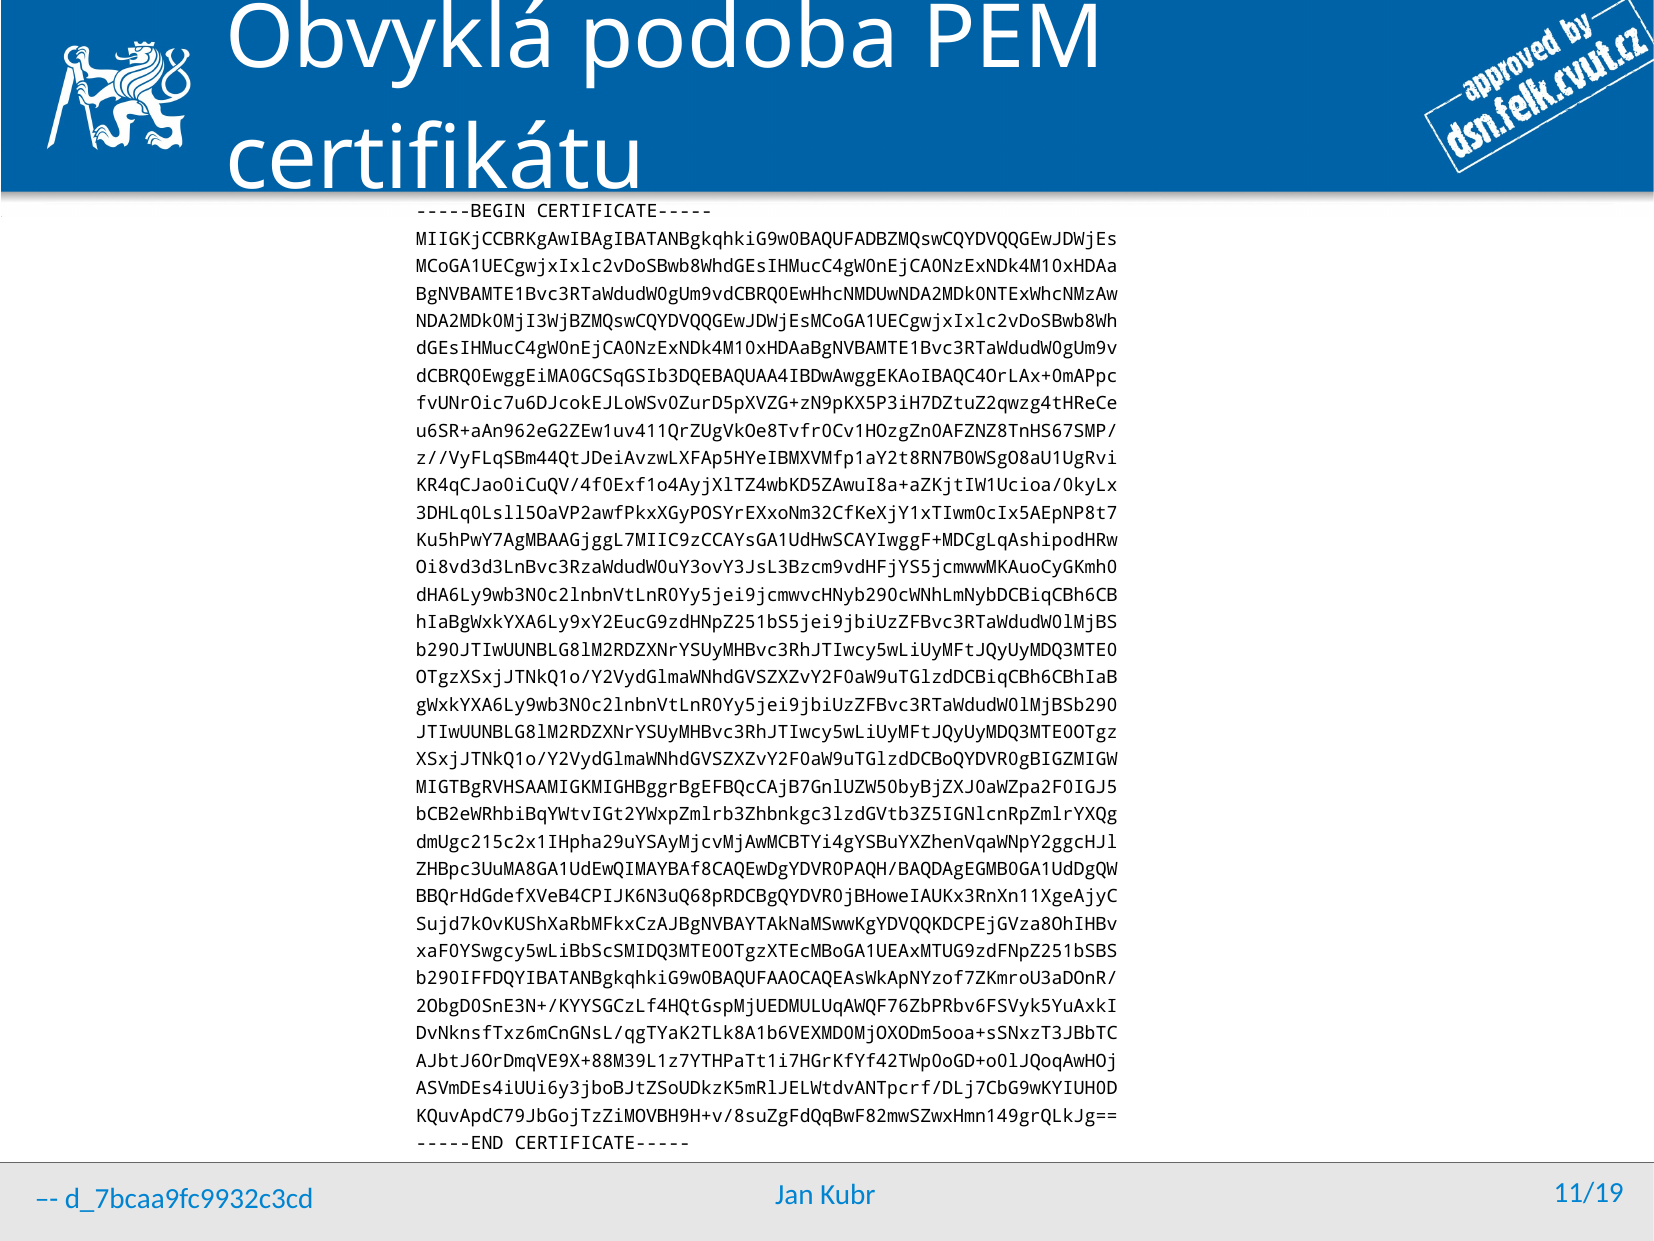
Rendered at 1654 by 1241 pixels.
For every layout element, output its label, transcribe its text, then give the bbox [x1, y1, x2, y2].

list ­­­­­­­­­­­­­­­­­­----­-­BEGIN CERTIFICATE­-­­­­­­­­­---- MIIGKjCCBRKgAwIBAgIBATANBgkqhkiG9w0BAQUFADBZMQswCQYDVQQGEwJDWjEs MCoGA1UECgwjxIxlc2vDoSBwb8WhdGEsIHMucC4gW0nEjCA0NzExNDk4M10xHDAa BgNVBAMTE1Bvc3RTaWdudW0gUm9vdCBRQ0EwHhcNMDUwNDA2MDk0NTExWhcNMzAw NDA2MDk0MjI3WjBZMQswCQYDVQQGEwJDWjEsMCoGA1UECgwjxIxlc2vDoSBwb8Wh dGEsIHMucC4gW0nEjCA0NzExNDk4M10xHDAaBgNVBAMTE1Bvc3RTaWdudW0gUm9v dCBRQ0EwggEiMA0GCSqGSIb3DQEBAQUAA4IBDwAwggEKAoIBAQC4OrLAx+0mAPpc fvUNrOic7u6DJcokEJLoWSv0ZurD5pXVZG+zN9pKX5P3iH7DZtuZ2qwzg4tHReCe u6SR+aAn962eG2ZEw1uv411QrZUgVkOe8Tvfr0Cv1HOzgZn0AFZNZ8TnHS67SMP/ z//VyFLqSBm44QtJDeiAvzwLXFAp5HYeIBMXVMfp1aY2t8RN7B0WSgO8aU1UgRvi KR4qCJao0iCuQV/4f0Exf1o4AyjXlTZ4wbKD5ZAwuI8a+aZKjtIW1Ucioa/0kyLx 3DHLq0Lsll5OaVP2awfPkxXGyPOSYrEXxoNm32CfKeXjY1xTIwm0cIx5AEpNP8t7 Ku5hPwY7AgMBAAGjggL7MIIC9zCCAYsGA1UdHwSCAYIwggF+MDCgLqAshipodHRw Oi8vd3d3LnBvc3RzaWdudW0uY3ovY3JsL3Bzcm9vdHFjYS5jcmwwMKAuoCyGKmh0 dHA6Ly9wb3N0c2lnbnVtLnR0Yy5jei9jcmwvcHNyb290cWNhLmNybDCBiqCBh6CB hIaBgWxkYXA6Ly9xY2EucG9zdHNpZ251bS5jei9jbiUzZFBvc3RTaWdudW0lMjBS b290JTIwUUNBLG8lM2RDZXNrYSUyMHBvc3RhJTIwcy5wLiUyMFtJQyUyMDQ3MTE0 OTgzXSxjJTNkQ1o/Y2VydGlmaWNhdGVSZXZvY2F0aW9uTGlzdDCBiqCBh6CBhIaB gWxkYXA6Ly9wb3N0c2lnbnVtLnR0Yy5jei9jbiUzZFBvc3RTaWdudW0lMjBSb290 JTIwUUNBLG8lM2RDZXNrYSUyMHBvc3RhJTIwcy5wLiUyMFtJQyUyMDQ3MTE0OTgz XSxjJTNkQ1o/Y2VydGlmaWNhdGVSZXZvY2F0aW9uTGlzdDCBoQYDVR0gBIGZMIGW MIGTBgRVHSAAMIGKMIGHBggrBgEFBQcCAjB7GnlUZW50byBjZXJ0aWZpa2F0IGJ5 bCB2eWRhbiBqYWtvIGt2YWxpZmlrb3Zhbnkgc3lzdGVtb3Z5IGNlcnRpZmlrYXQg dmUgc215c2x1IHpha29uYSAyMjcvMjAwMCBTYi4gYSBuYXZhenVqaWNpY2ggcHJl ZHBpc3UuMA8GA1UdEwQIMAYBAf8CAQEwDgYDVR0PAQH/BAQDAgEGMB0GA1UdDgQW BBQrHdGdefXVeB4CPIJK6N3uQ68pRDCBgQYDVR0jBHoweIAUKx3RnXn11XgeAjyC Sujd7kOvKUShXaRbMFkxCzAJBgNVBAYTAkNaMSwwKgYDVQQKDCPEjGVza8OhIHBv xaF0YSwgcy5wLiBbScSMIDQ3MTE0OTgzXTEcMBoGA1UEAxMTUG9zdFNpZ251bSBS b290IFFDQYIBATANBgkqhkiG9w0BAQUFAAOCAQEAsWkApNYzof7ZKmroU3aDOnR/ 2ObgD0SnE3N+/KYYSGCzLf4HQtGspMjUEDMULUqAWQF76ZbPRbv6FSVyk5YuAxkI DvNknsfTxz6mCnGNsL/qgTYaK2TLk8A1b6VEXMD0MjOXODm5ooa+sSNxzT3JBbTC AJbtJ6OrDmqVE9X+88M39L1z7YTHPaTt1i7HGrKfYf42TWp0oGD+o0lJQoqAwHOj ASVmDEs4iUUi6y3jboBJtZSoUDkzK5mRlJELWtdvANTpcrf/DLj7CbG9wKYIUH0D KQuvApdC79JbGojTzZiMOVBH9H+v/8suZgFdQqBwF82mwSZwxHmn149grQLkJg== ­­­­­-----END CERTIFICATE-----­­­­­ [401, 200, 1182, 1158]
picture [1, 0, 1654, 217]
title Obvyklá podoba PEM certifikátu [225, 0, 1426, 197]
